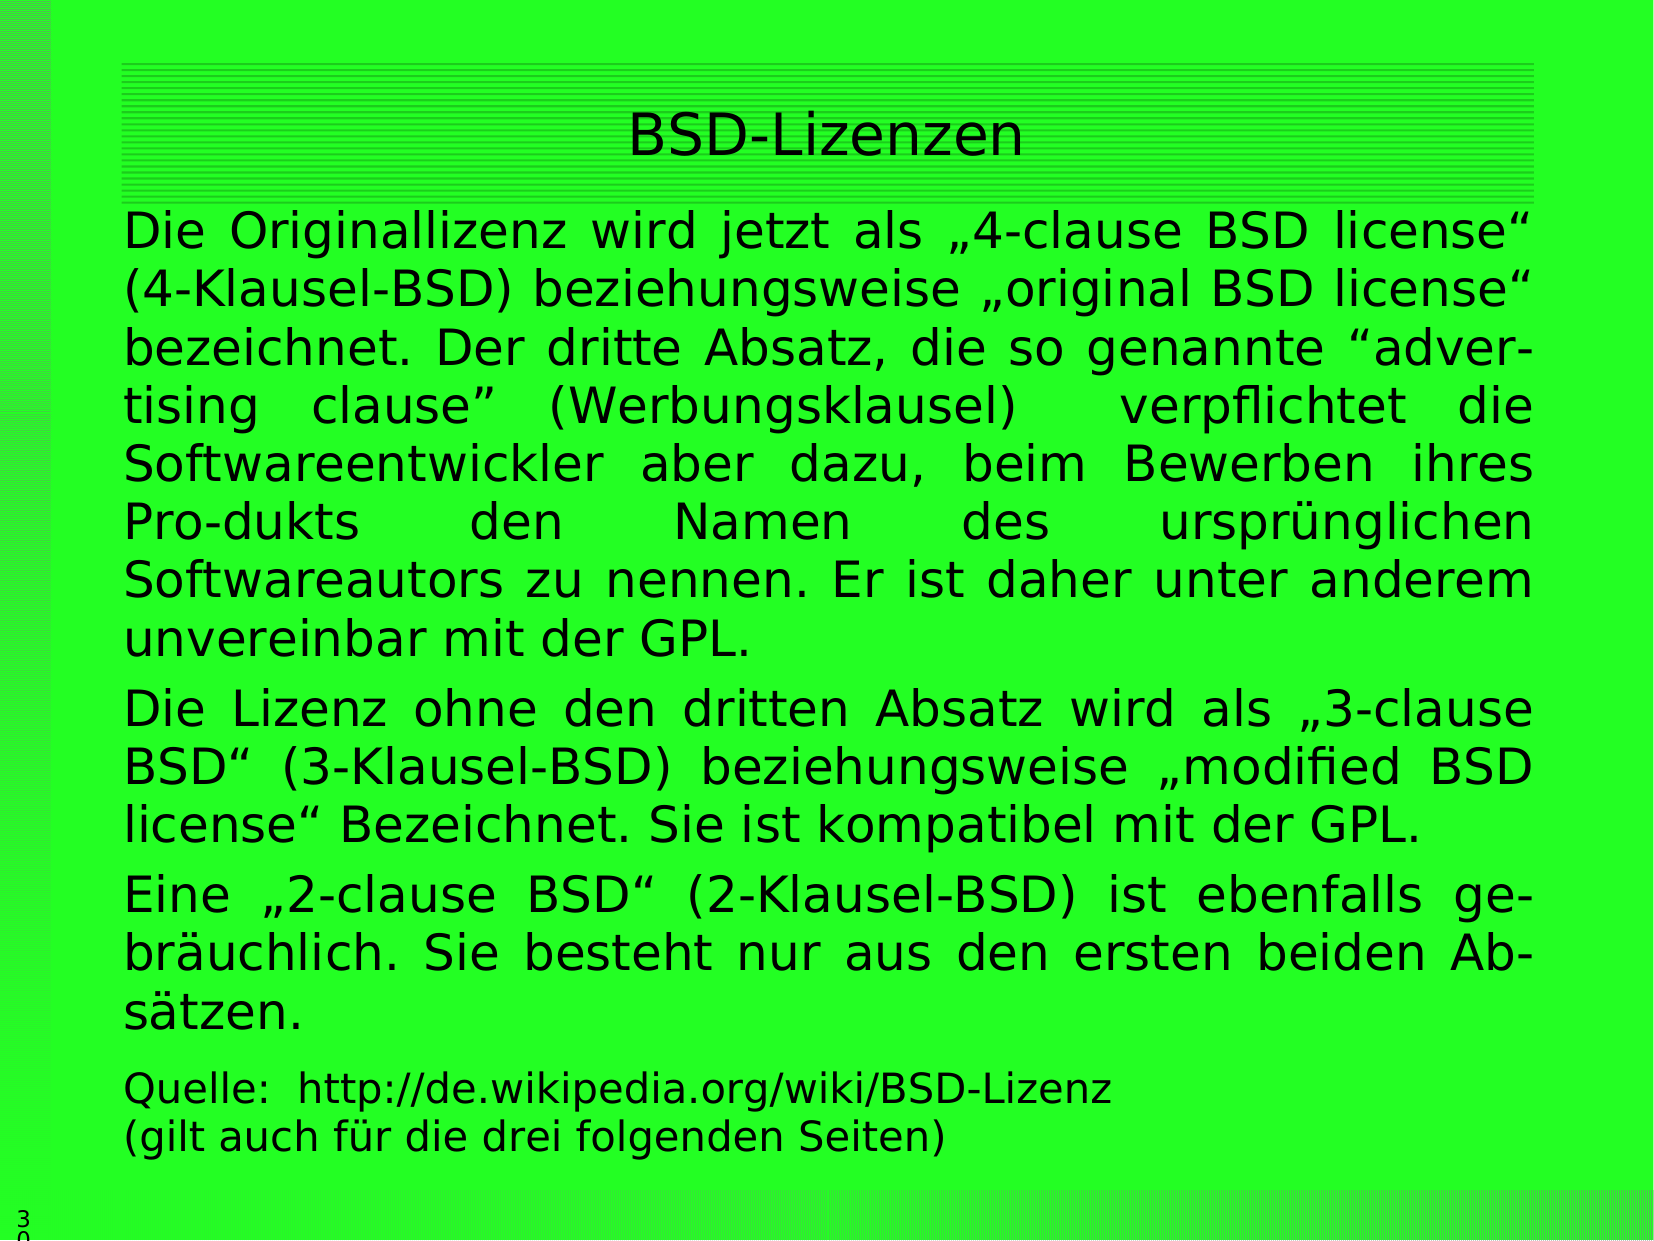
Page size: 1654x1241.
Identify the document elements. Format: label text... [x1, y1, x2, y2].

subtitle Die Originallizenz wird jetzt als „4-clause BSD license“ (4-Klausel-BSD) beziehungsweise „original BSD license“ bezeichnet. Der dritte Absatz, die so genannte “adver-tising clause” (Werbungsklausel) verpflichtet die Softwareentwickler aber dazu, beim Bewerben ihres Pro-dukts den Namen des ursprünglichen Softwareautors zu nennen. Er ist daher unter anderem unvereinbar mit der GPL. Die Lizenz ohne den dritten Absatz wird als „3-clause BSD“ (3-Klausel-BSD) beziehungsweise „modified BSD license“ Bezeichnet. Sie ist kompatibel mit der GPL. Eine „2-clause BSD“ (2-Klausel-BSD) ist ebenfalls ge-bräuchlich. Sie besteht nur aus den ersten beiden Ab-sätzen. Quelle: http://de.wikipedia.org/wiki/BSD-Lizenz (gilt auch für die drei folgenden Seiten) [123, 202, 1536, 1162]
title BSD-Lizenzen [151, 64, 1503, 208]
